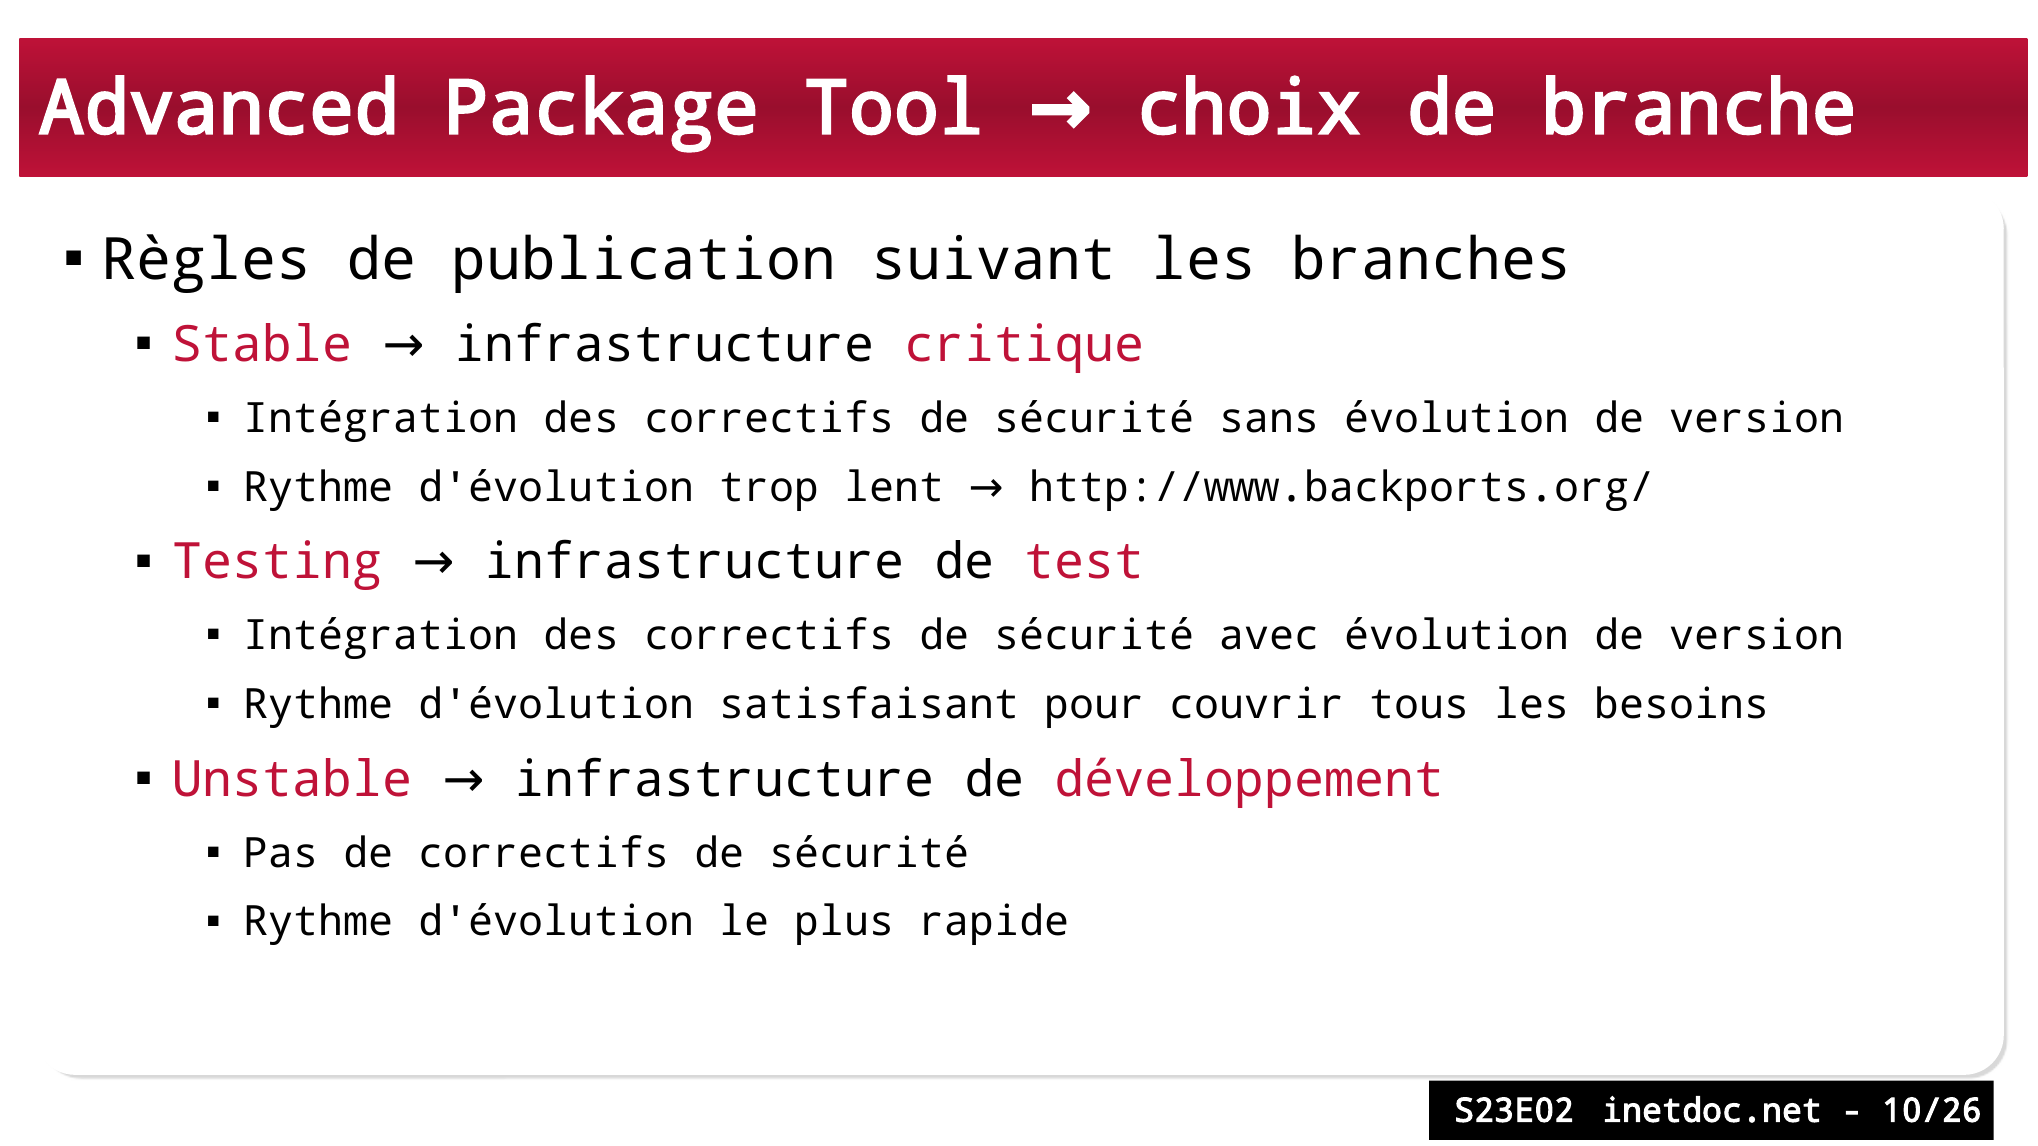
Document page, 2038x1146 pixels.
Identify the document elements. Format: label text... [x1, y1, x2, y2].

text_box S23E02 inetdoc.net - <numéro>/26 [1429, 1080, 1994, 1140]
text_box Advanced Package Tool → choix de branche [19, 38, 2028, 177]
text_box Règles de publication suivant les branches Stable → infrastructure critique Intégration des correctifs de sécurité sans évolution de version Rythme d'évolution trop lent → http://www.backports.org/ Testing → infrastructure de test Intégration des correctifs de sécurité avec évolution de version Rythme d'évolution satisfaisant pour couvrir tous les besoins Unstable → infrastructure de développement Pas de correctifs de sécurité Rythme d'évolution le plus rapide [35, 188, 2004, 1075]
